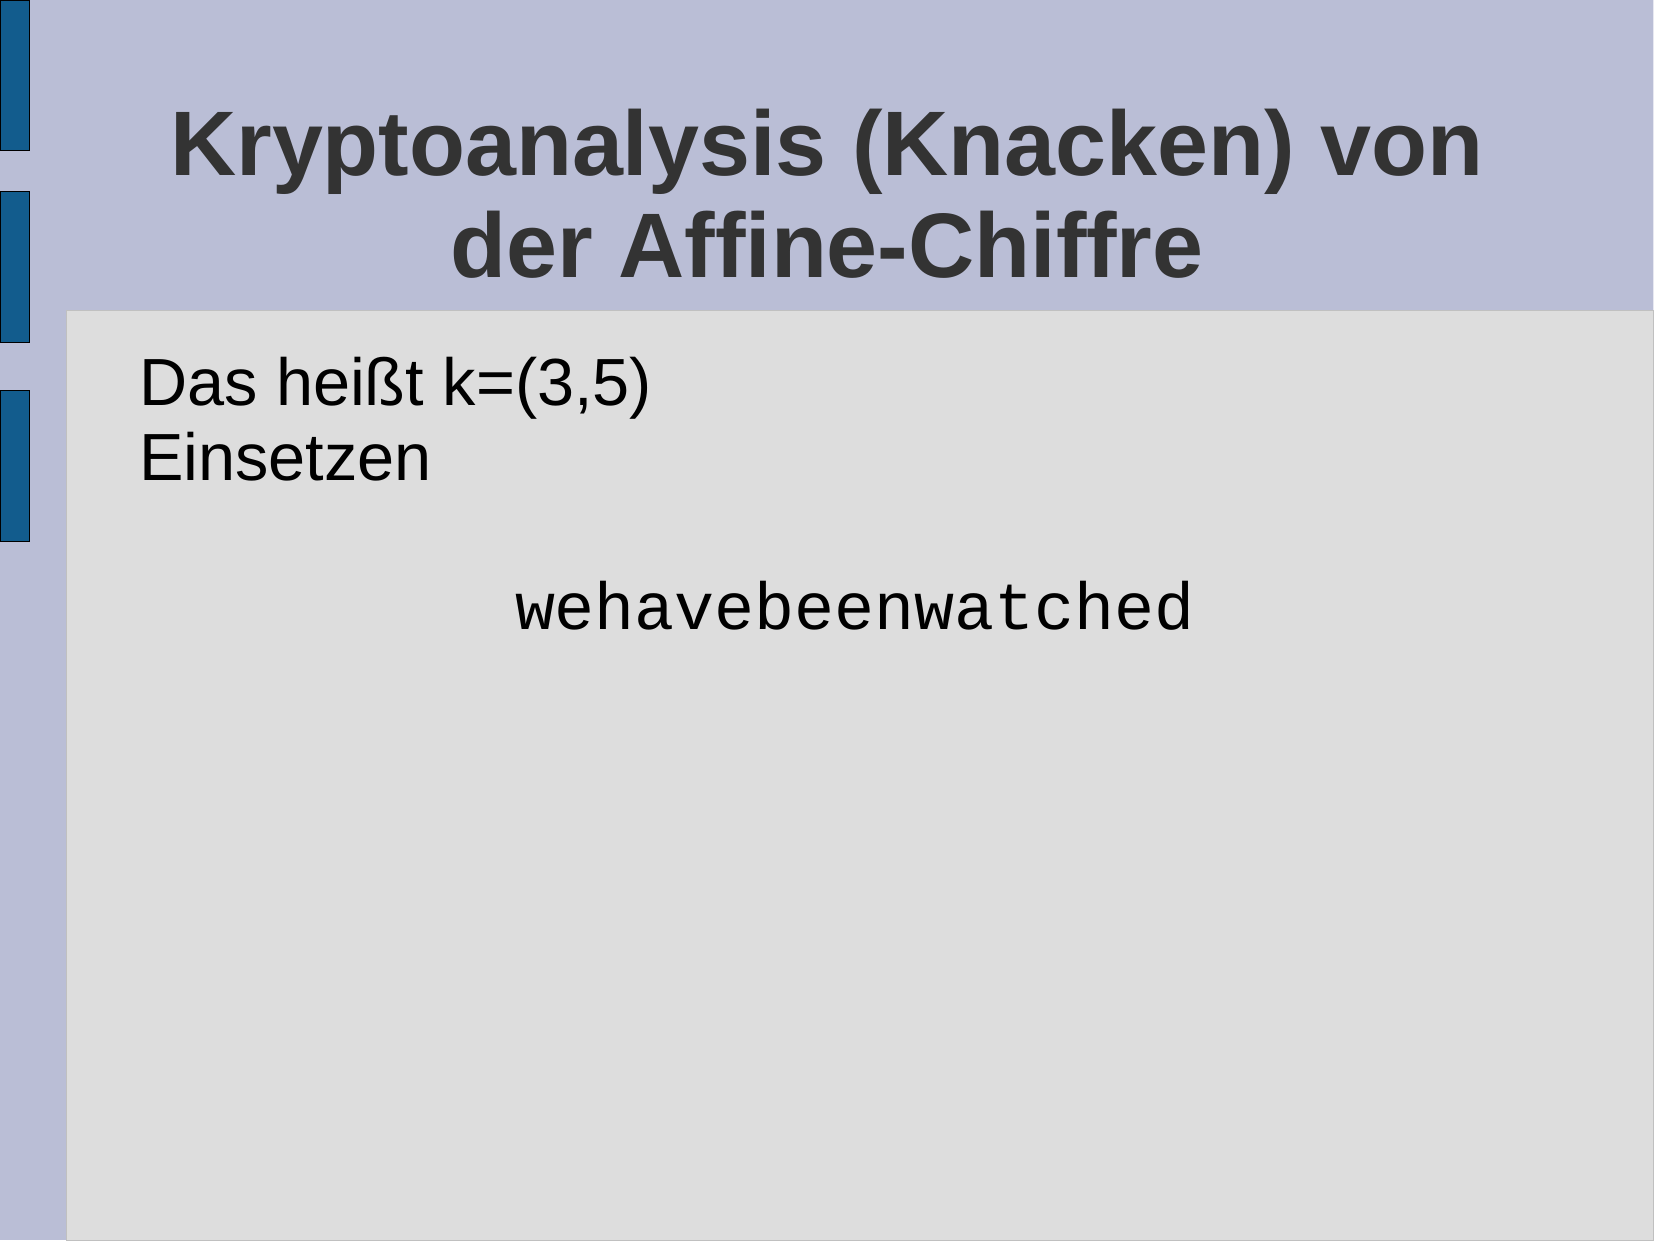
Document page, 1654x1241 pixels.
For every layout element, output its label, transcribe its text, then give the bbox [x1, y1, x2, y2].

list Das heißt k=(3,5) Einsetzen wehavebeenwatched [121, 344, 1534, 1127]
title Kryptoanalysis (Knacken) von der Affine-Chiffre [121, 76, 1534, 313]
